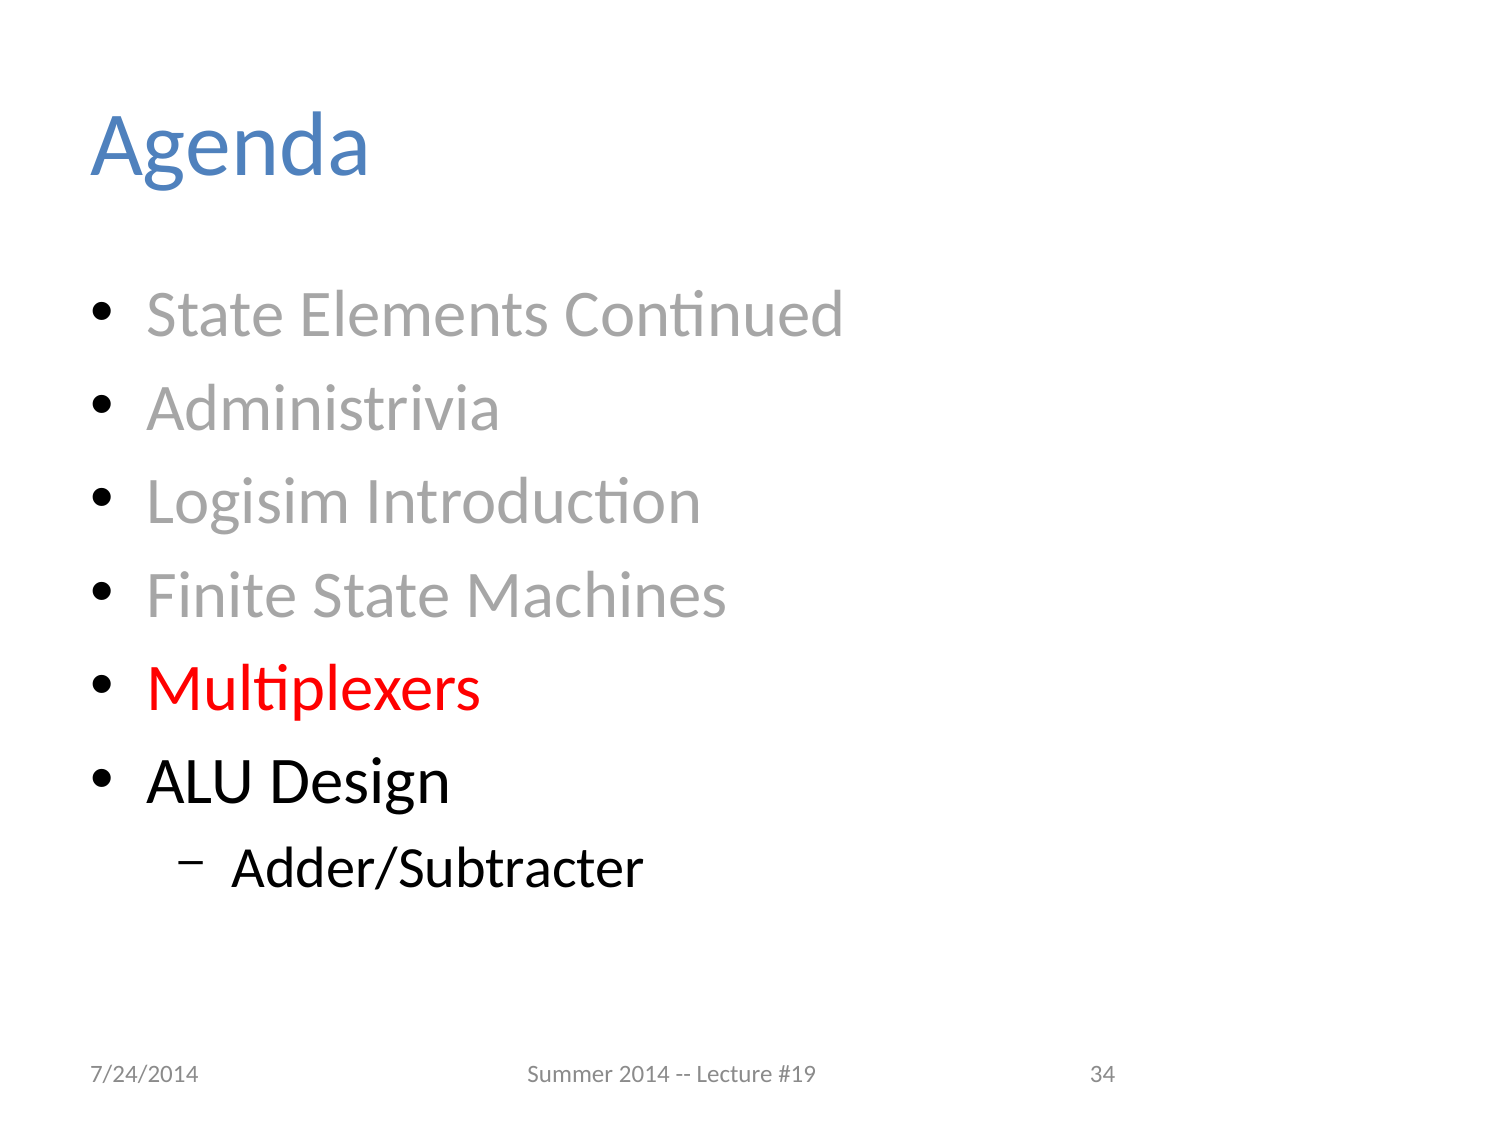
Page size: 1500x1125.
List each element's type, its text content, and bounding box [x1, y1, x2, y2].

slide_number 7/24/2014 [75, 1042, 425, 1103]
title Agenda [75, 45, 1425, 233]
list State Elements Continued Administrivia Logisim Introduction Finite State Machines Multiplexers ALU Design Adder/Subtracter [75, 262, 1425, 1073]
slide_number <number> [1074, 1042, 1425, 1103]
footer Summer 2014 -- Lecture #19 [512, 1042, 988, 1103]
